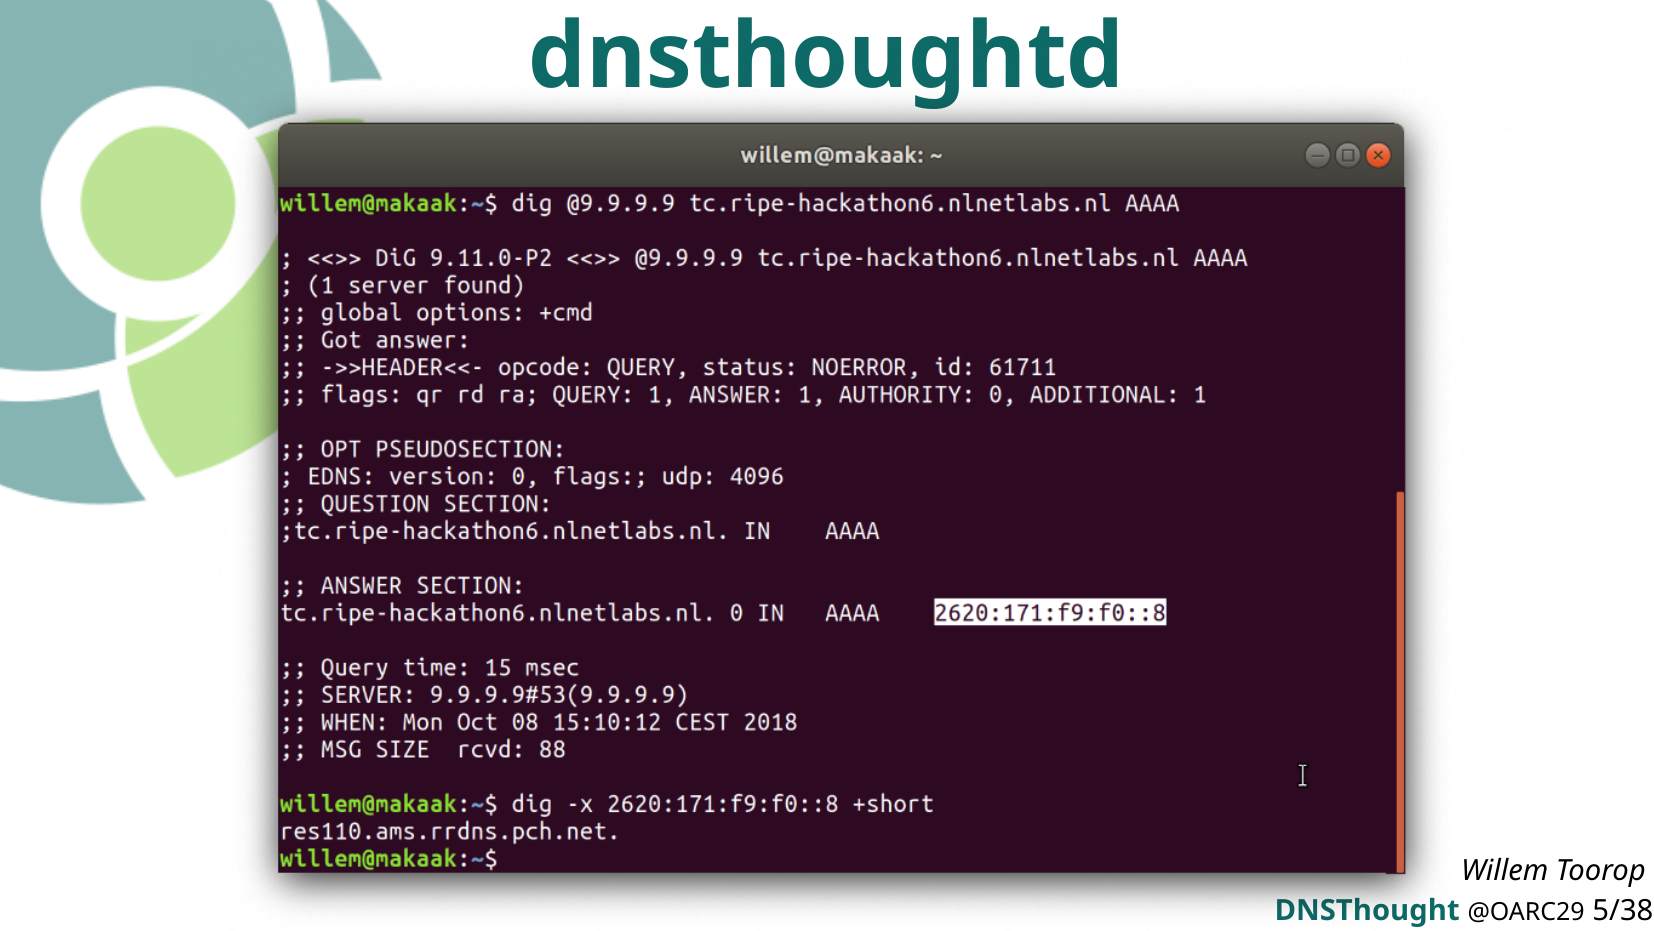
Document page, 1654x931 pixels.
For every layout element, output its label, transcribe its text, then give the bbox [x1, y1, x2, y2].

picture [0, 0, 1512, 931]
title dnsthoughtd [82, 8, 1571, 221]
